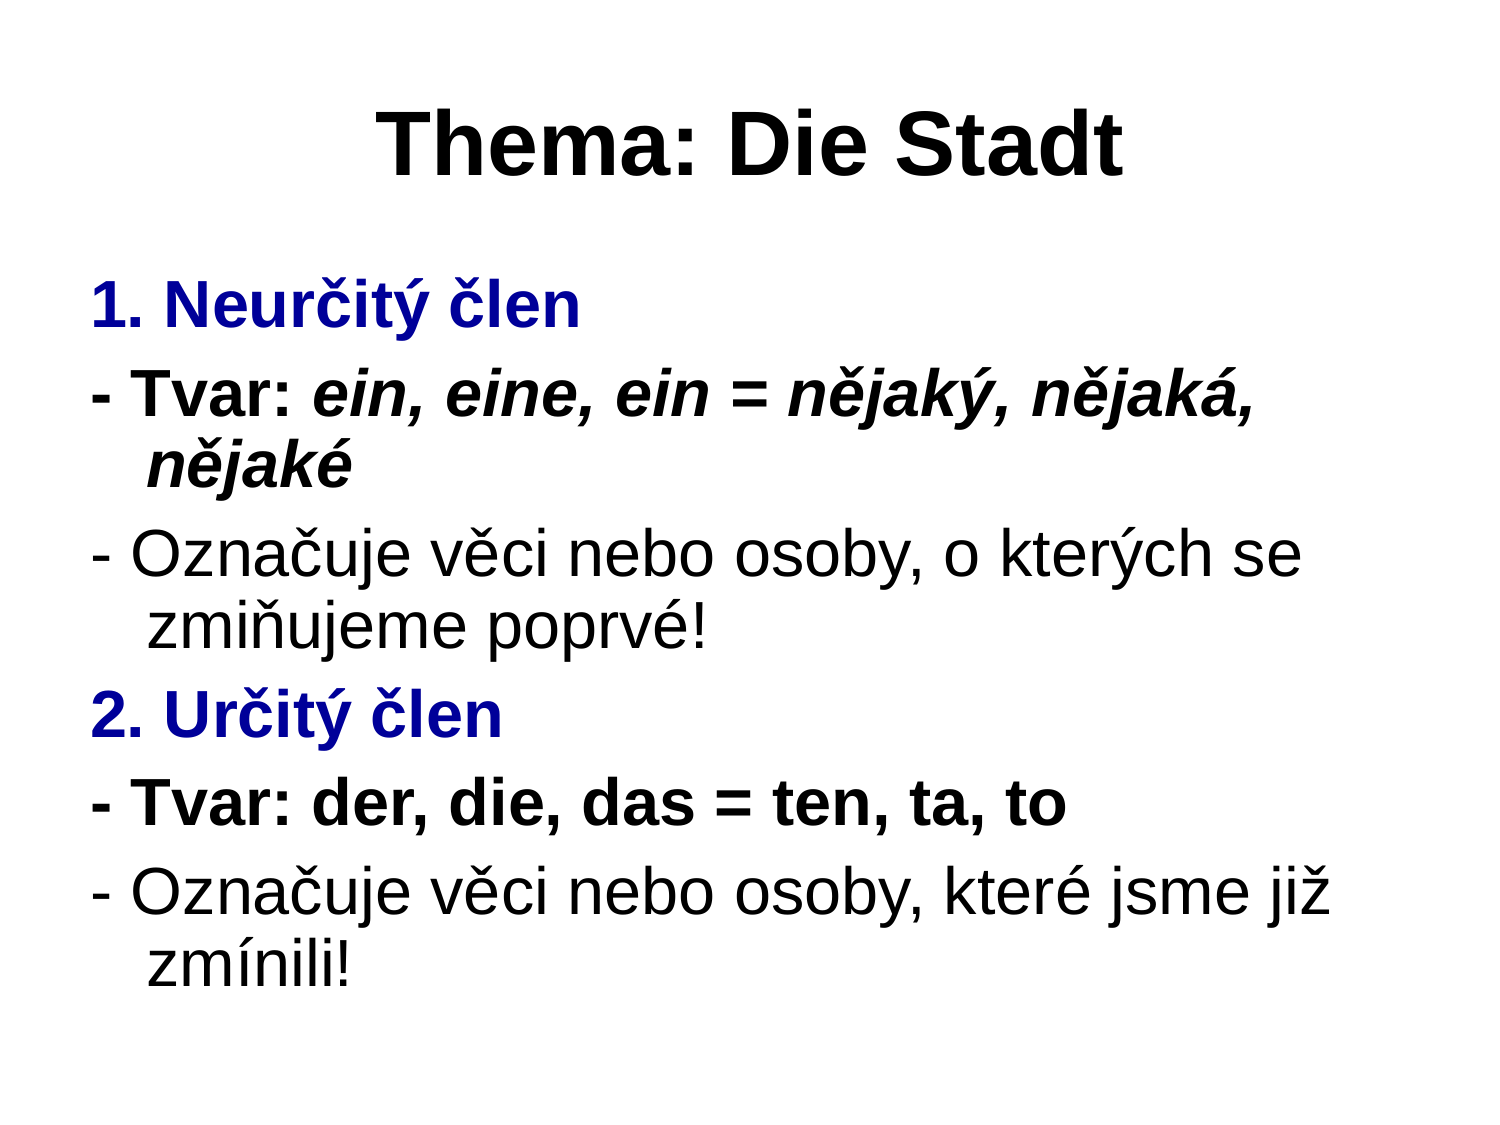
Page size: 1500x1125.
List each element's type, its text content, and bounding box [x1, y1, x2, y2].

title Thema: Die Stadt [75, 45, 1426, 233]
list 1. Neurčitý člen - Tvar: ein, eine, ein = nějaký, nějaká, nějaké - Označuje věci nebo osoby, o kterých se zmiňujeme poprvé! 2. Určitý člen - Tvar: der, die, das = ten, ta, to - Označuje věci nebo osoby, které jsme již zmínili! [75, 262, 1426, 1059]
